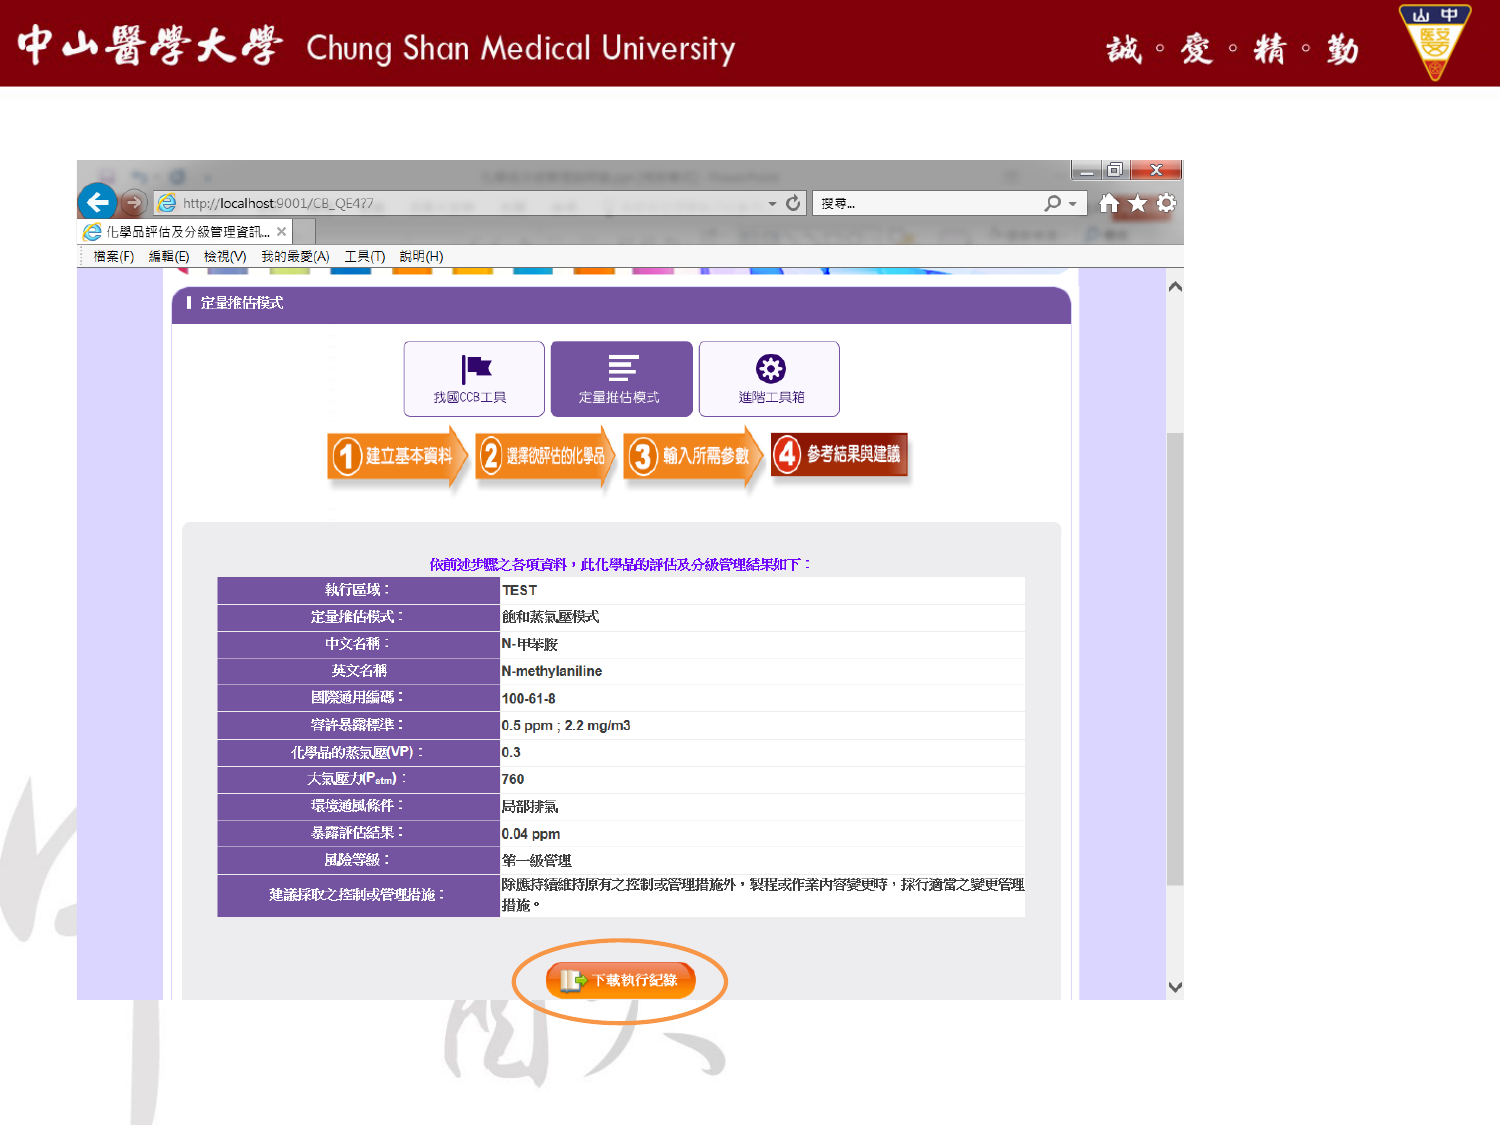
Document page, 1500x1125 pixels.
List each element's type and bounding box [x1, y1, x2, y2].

picture [516, 943, 723, 1000]
picture [76, 160, 1184, 1000]
